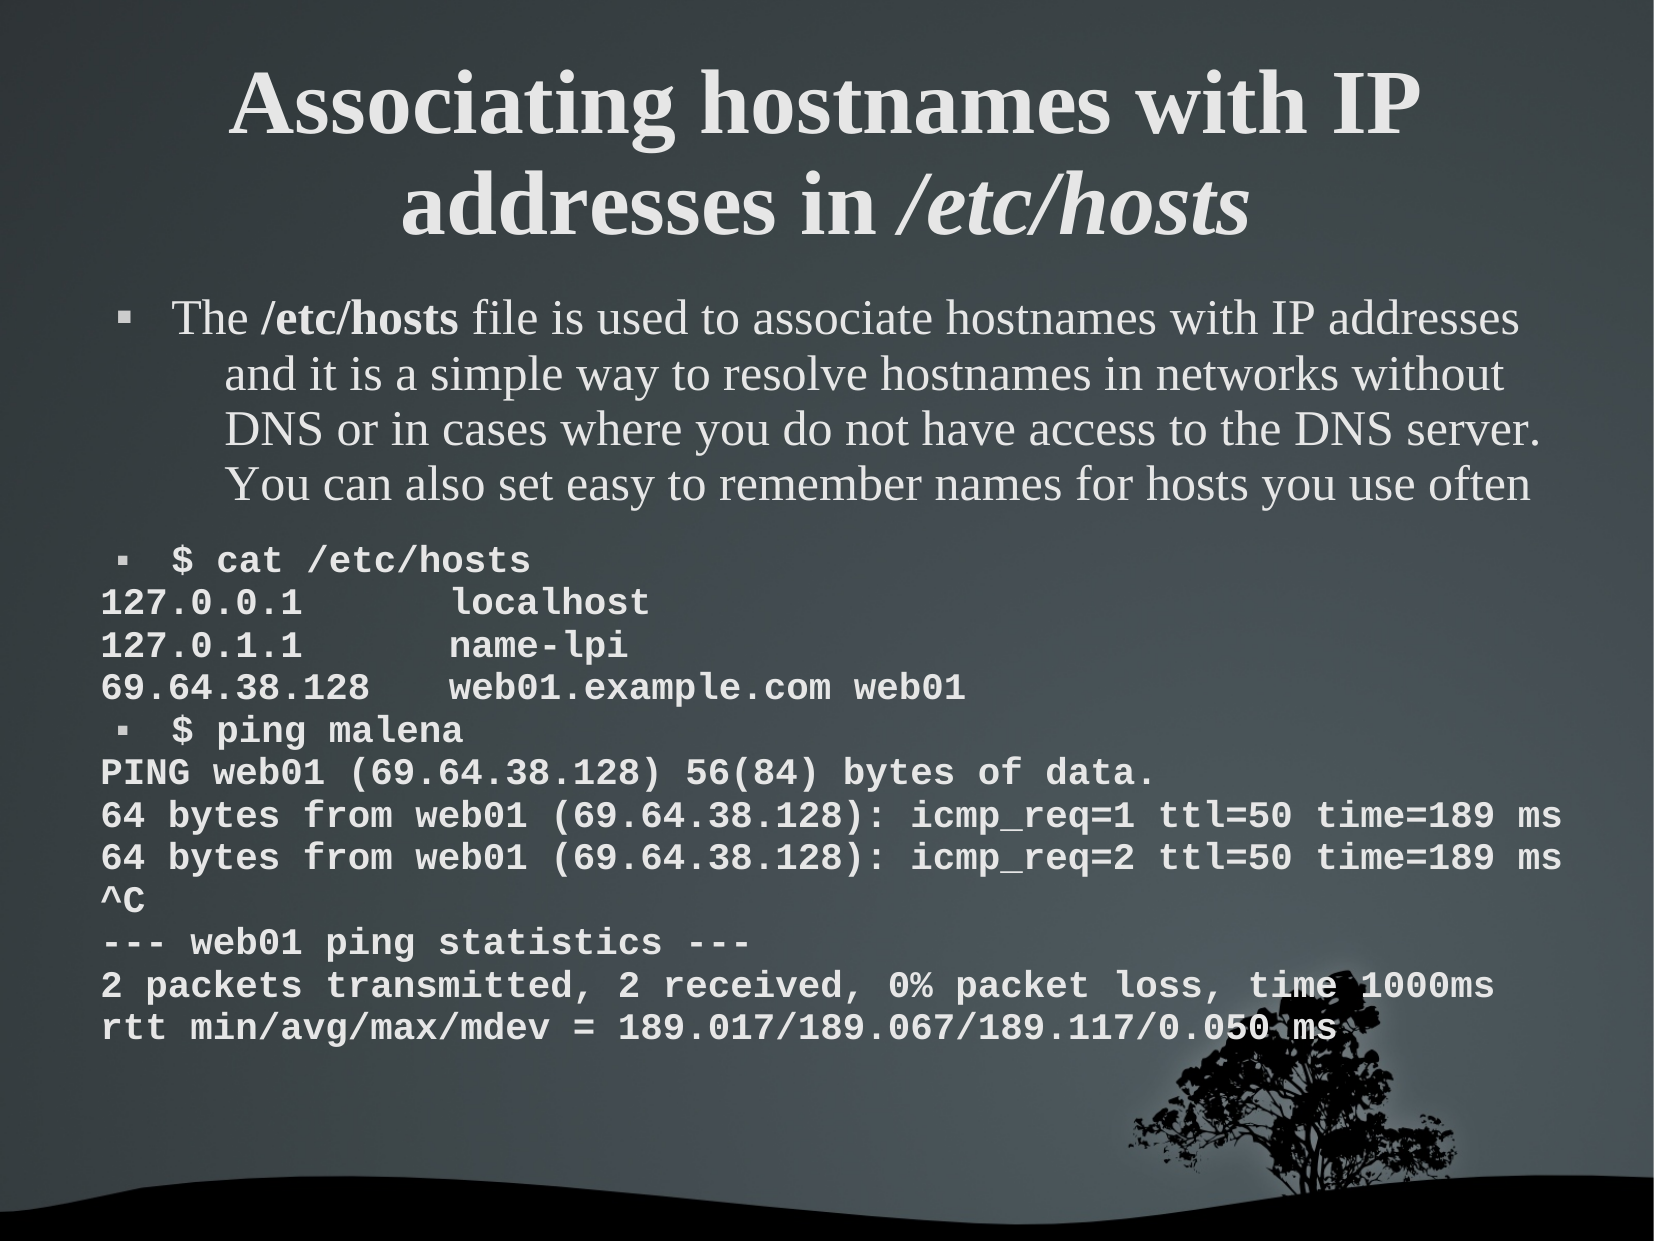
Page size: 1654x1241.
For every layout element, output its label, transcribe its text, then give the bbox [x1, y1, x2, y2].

title Associating hostnames with IP addresses in /etc/hosts [82, 33, 1571, 273]
picture [0, 0, 1654, 1241]
list The /etc/hosts file is used to associate hostnames with IP addresses and it is a simple way to resolve hostnames in networks without DNS or in cases where you do not have access to the DNS server. You can also set easy to remember names for hosts you use often $ cat /etc/hosts 127.0.0.1 localhost 127.0.1.1 name-lpi 69.64.38.128 web01.example.com web01 $ ping malena PING web01 (69.64.38.128) 56(84) bytes of data. 64 bytes from web01 (69.64.38.128): icmp_req=1 ttl=50 time=189 ms 64 bytes from web01 (69.64.38.128): icmp_req=2 ttl=50 time=189 ms ^C --- web01 ping statistics --- 2 packets transmitted, 2 received, 0% packet loss, time 1000ms rtt min/avg/max/mdev = 189.017/189.067/189.117/0.050 ms [82, 290, 1571, 1216]
